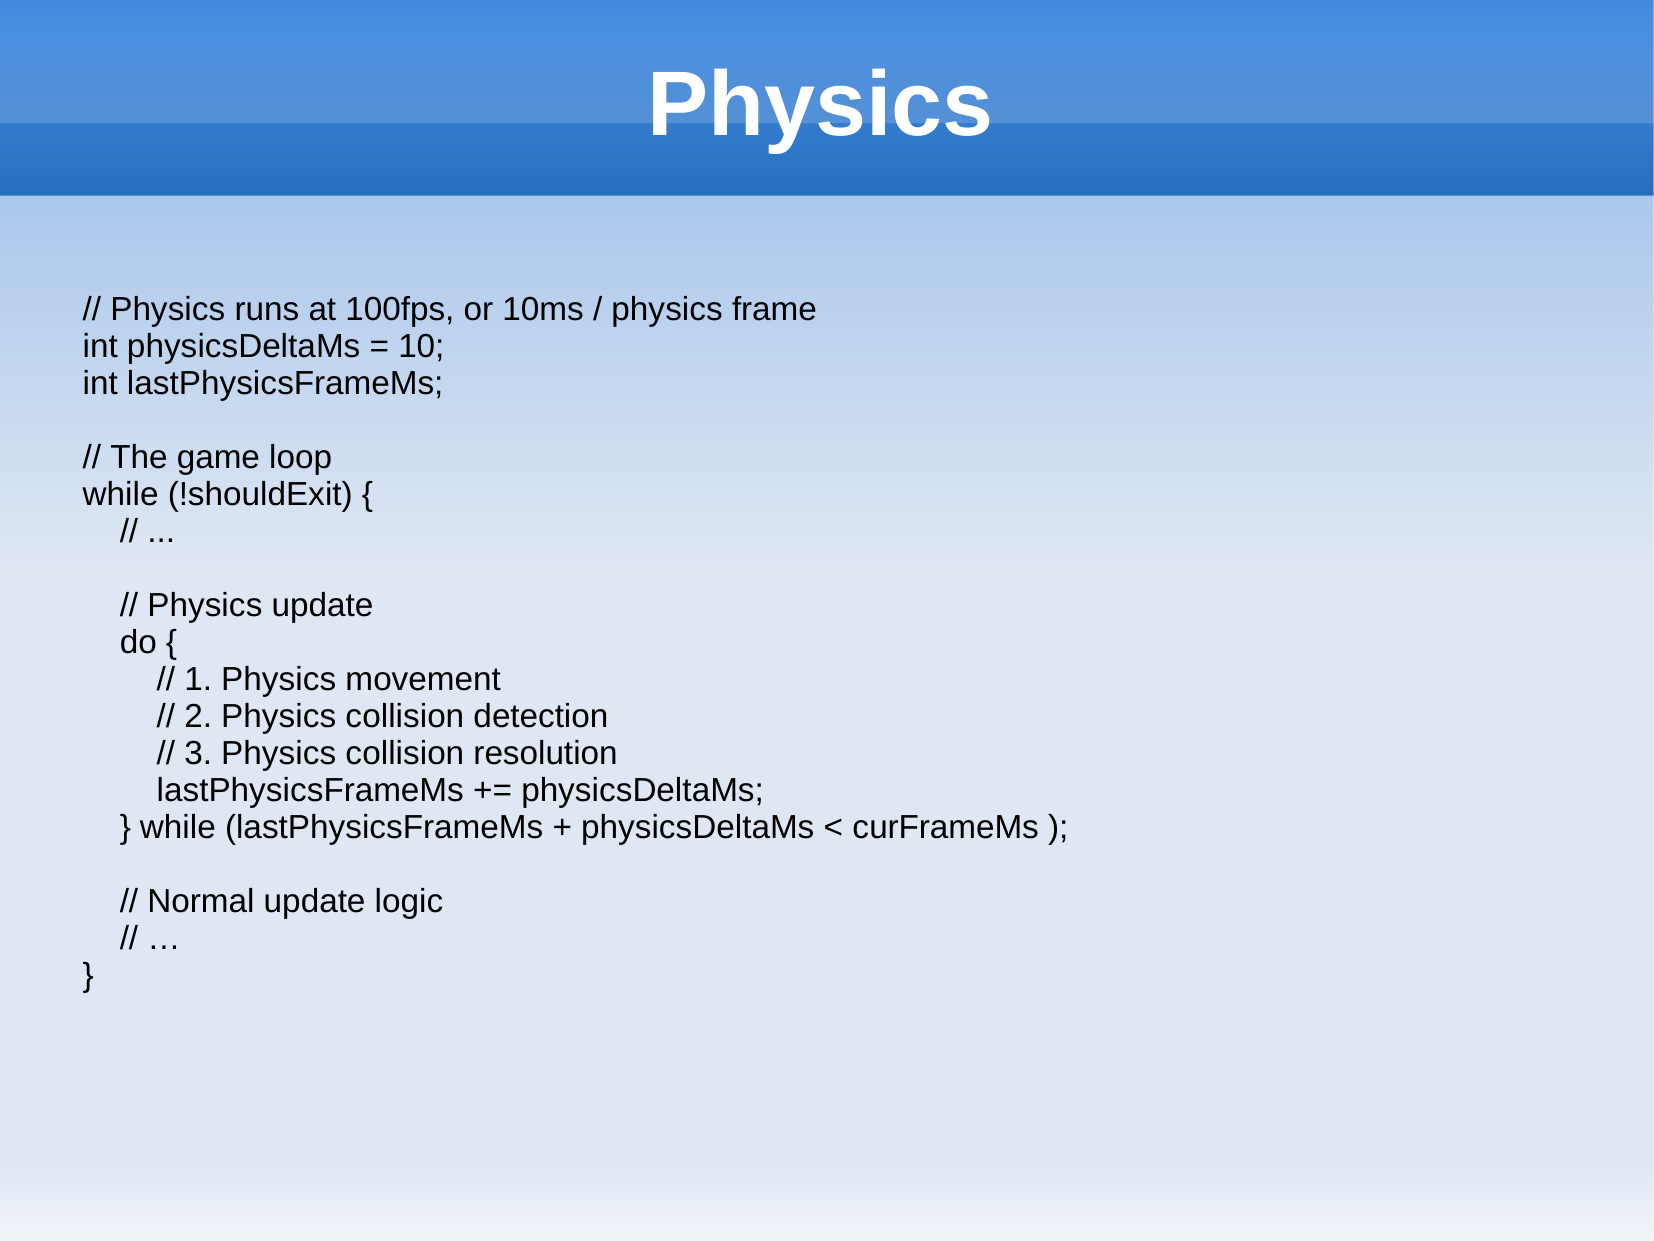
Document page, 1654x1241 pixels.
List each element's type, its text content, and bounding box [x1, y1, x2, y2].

picture [0, 0, 1654, 1241]
title Physics [76, 0, 1565, 208]
list // Physics runs at 100fps, or 10ms / physics frame int physicsDeltaMs = 10; int lastPhysicsFrameMs; // The game loop while (!shouldExit) { // ... // Physics update do { // 1. Physics movement // 2. Physics collision detection // 3. Physics collision resolution lastPhysicsFrameMs += physicsDeltaMs; } while (lastPhysicsFrameMs + physicsDeltaMs < curFrameMs ); // Normal update logic // … } [82, 290, 1571, 1109]
